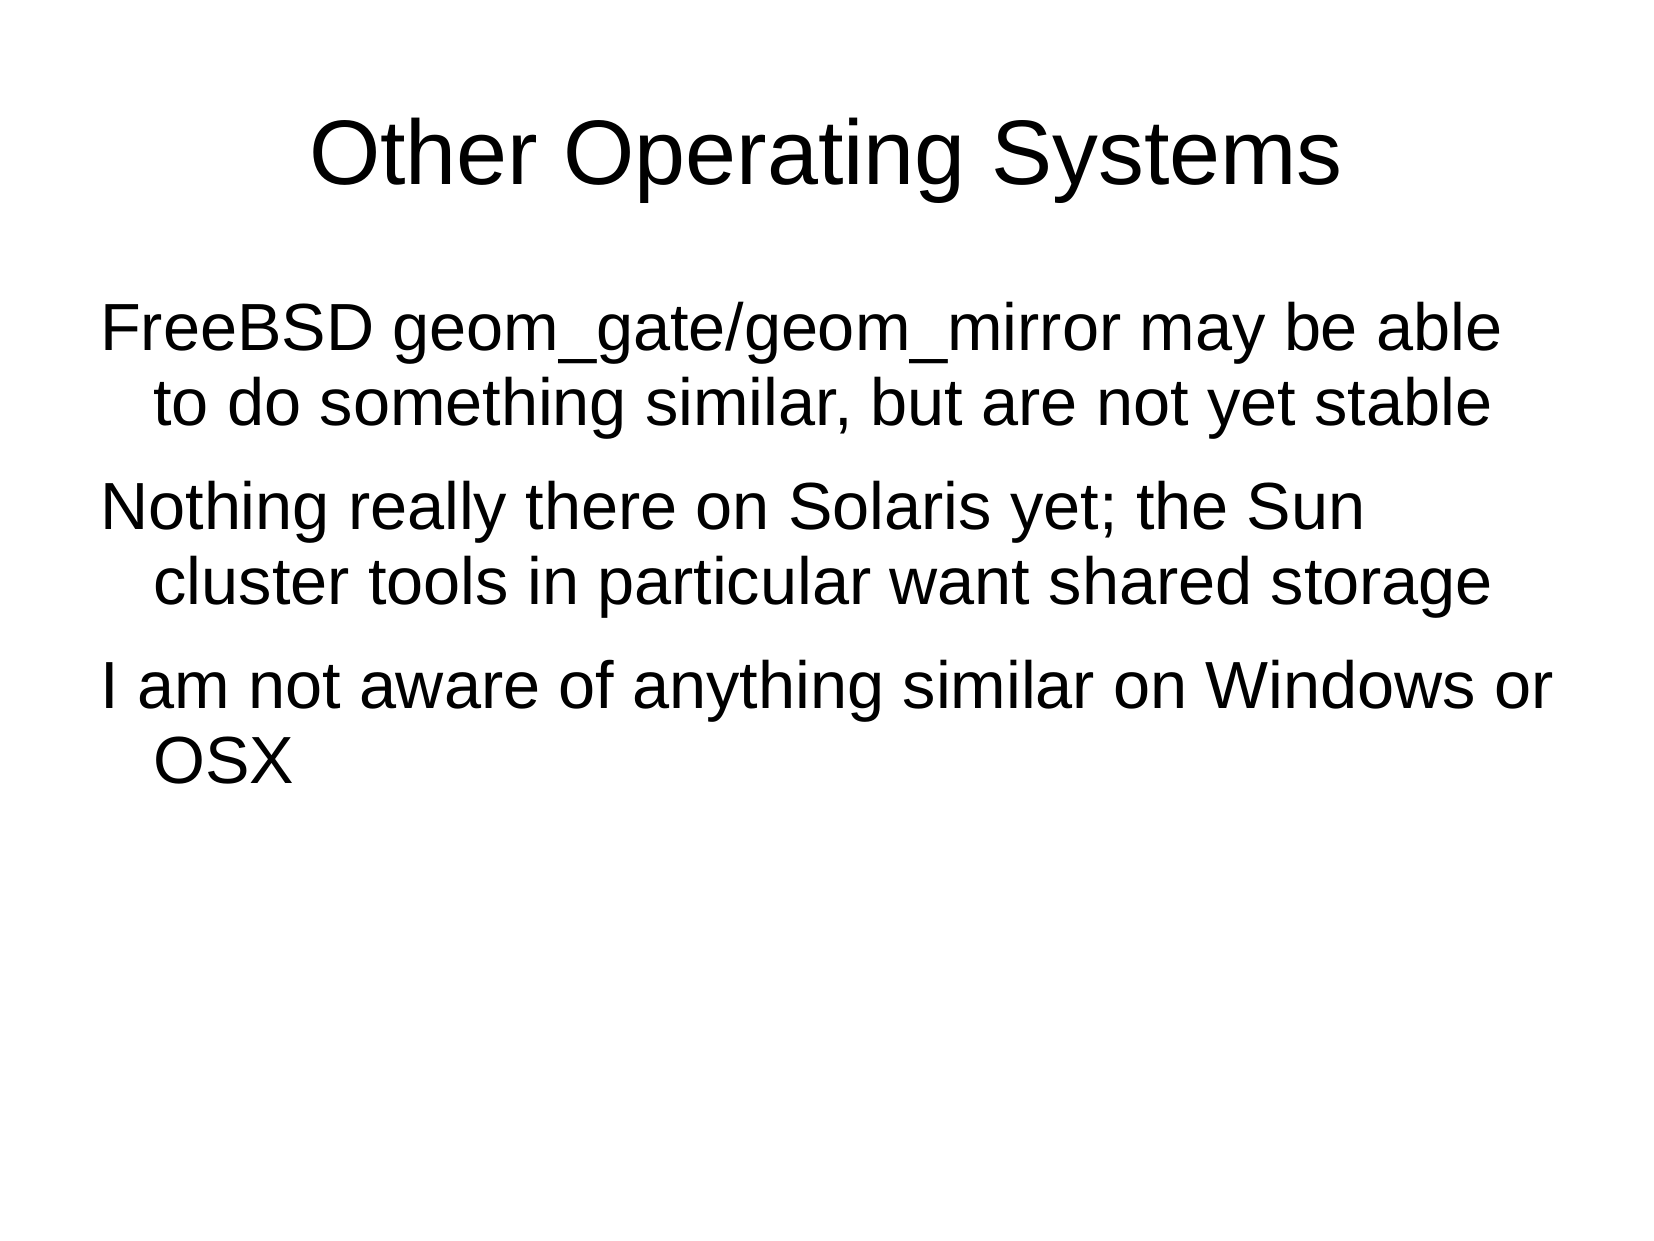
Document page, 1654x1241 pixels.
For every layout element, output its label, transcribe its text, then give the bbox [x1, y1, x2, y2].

list FreeBSD geom_gate/geom_mirror may be able to do something similar, but are not yet stable Nothing really there on Solaris yet; the Sun cluster tools in particular want shared storage I am not aware of anything similar on Windows or OSX [82, 290, 1571, 1094]
title Other Operating Systems [82, 56, 1571, 250]
